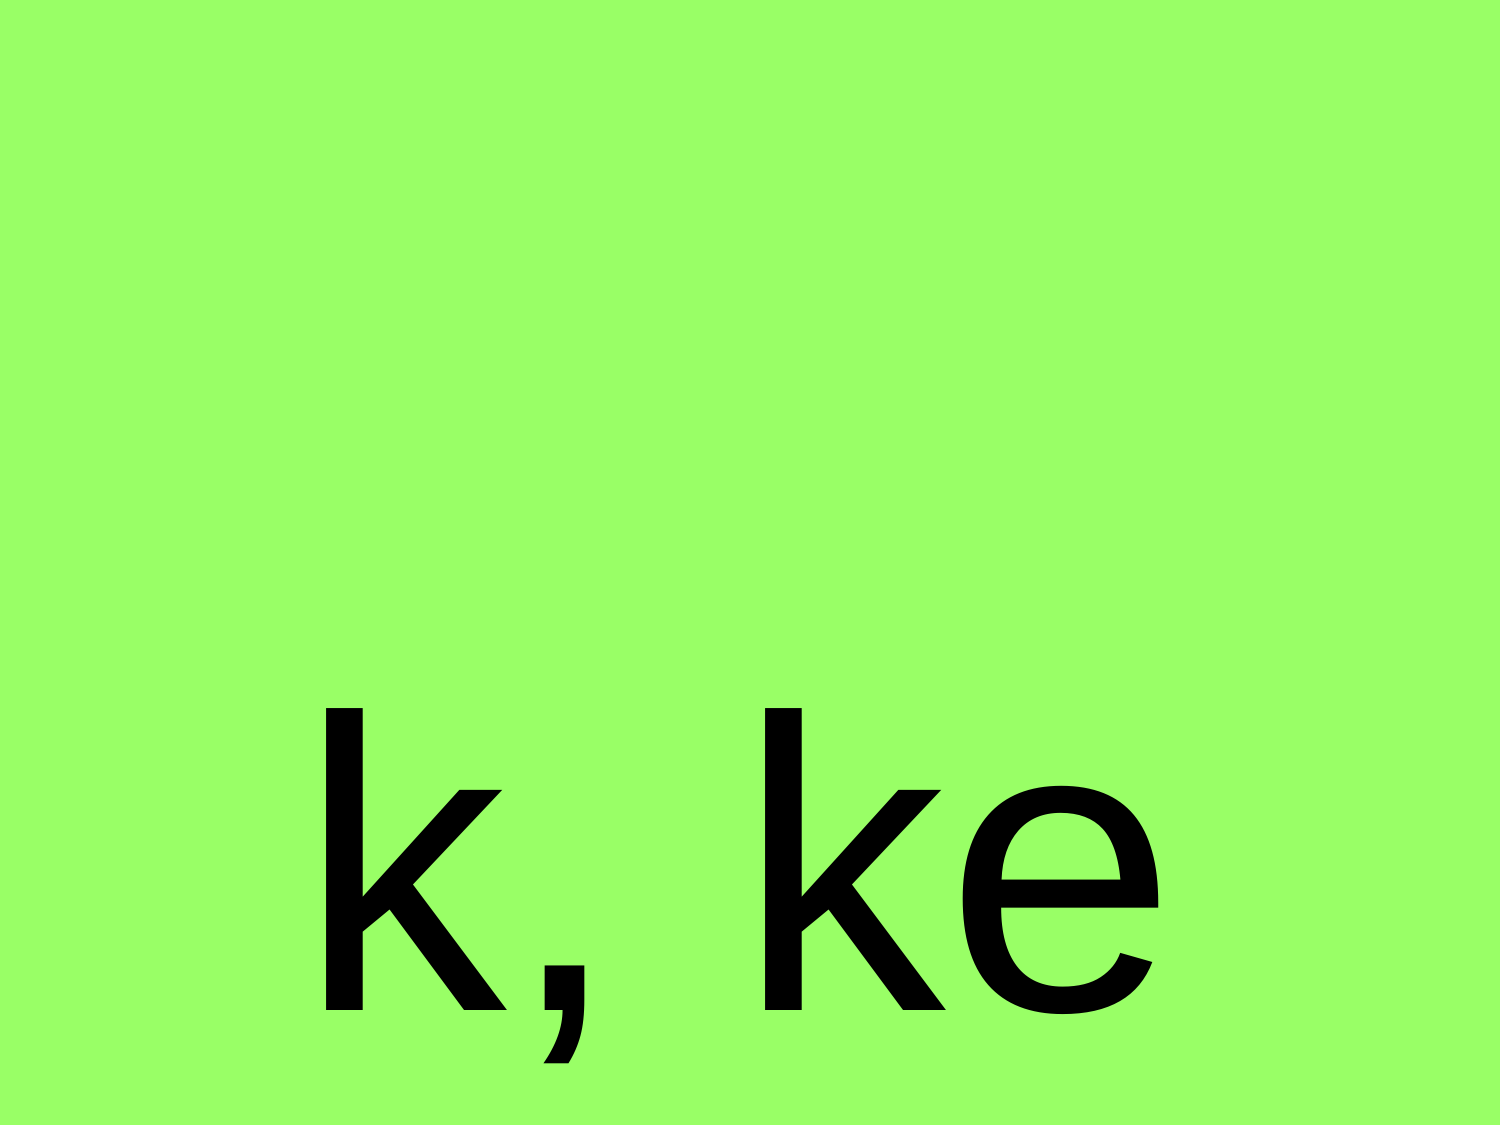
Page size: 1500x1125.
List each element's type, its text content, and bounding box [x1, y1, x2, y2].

subtitle k, ke [76, 586, 1400, 1102]
